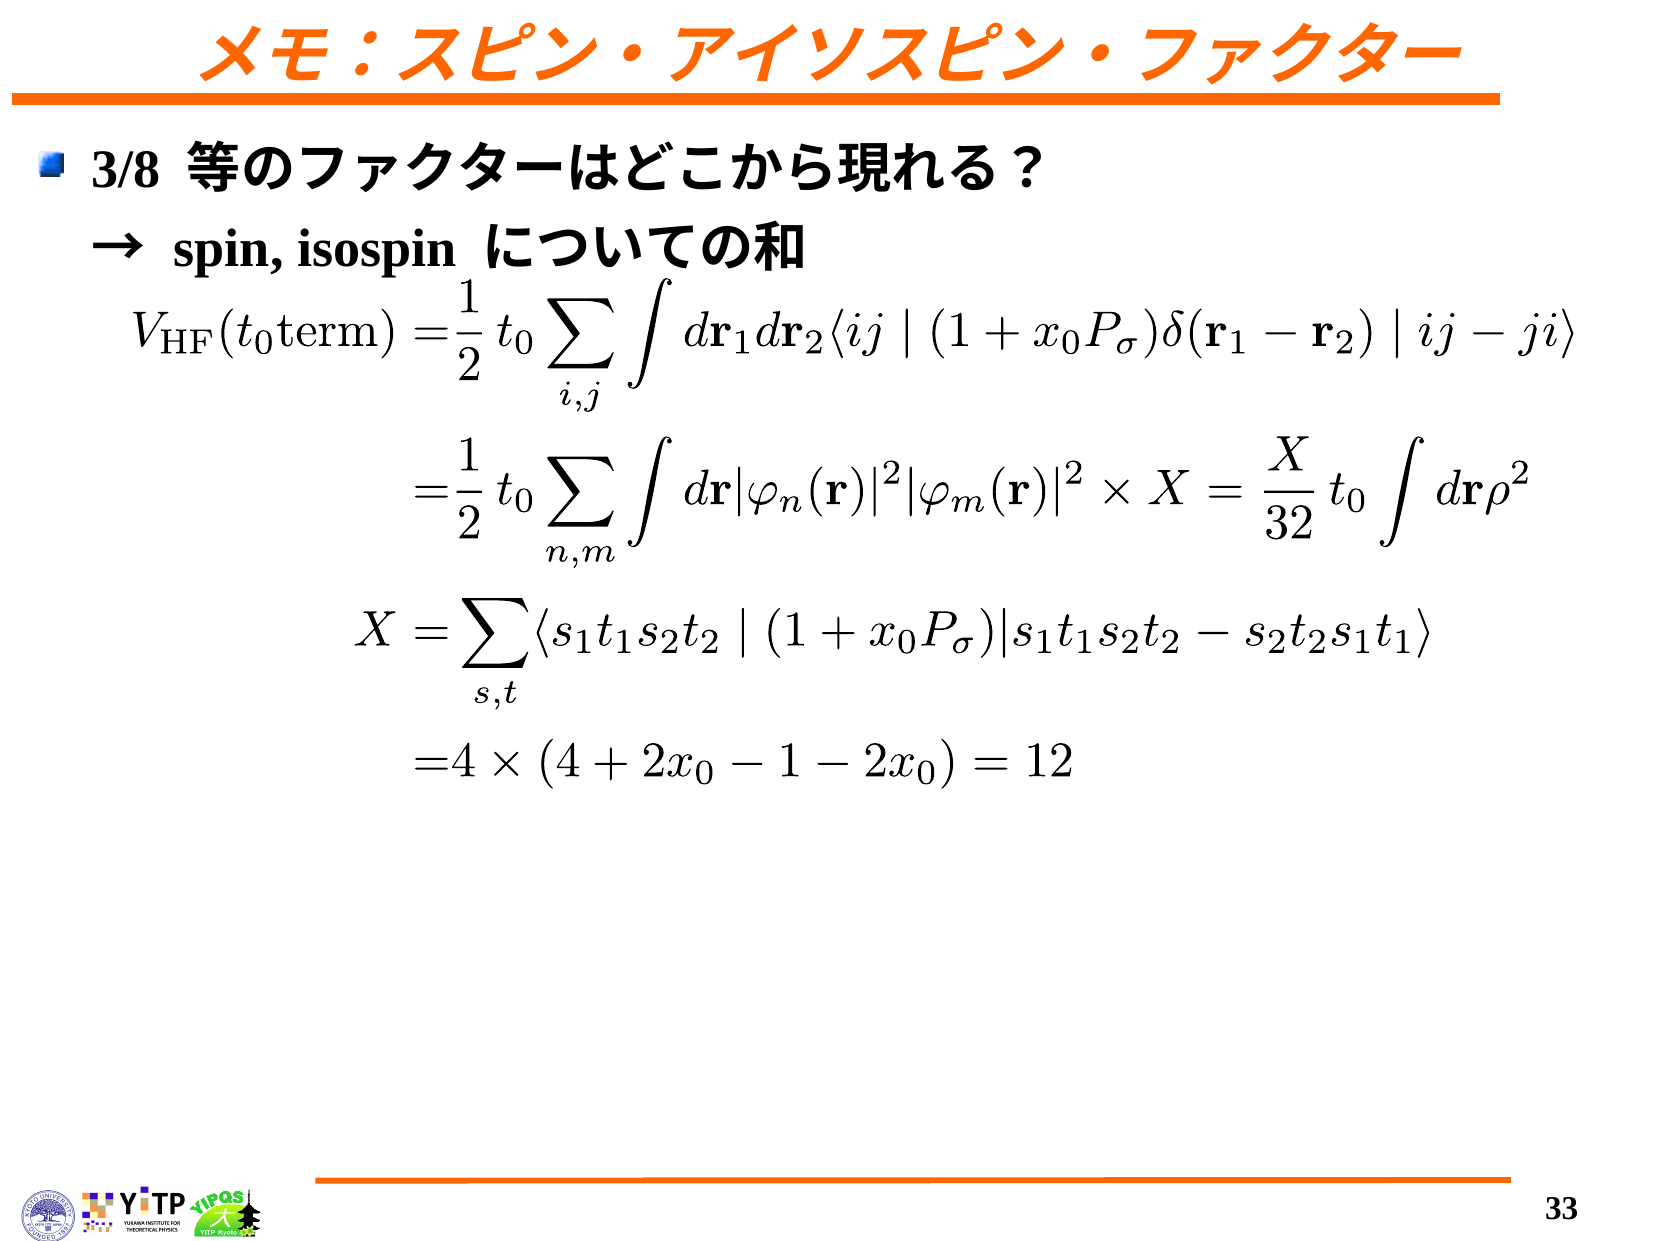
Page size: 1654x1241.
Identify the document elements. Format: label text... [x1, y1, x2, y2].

title メモ：スピン・アイソスピン・ファクター [0, 0, 1654, 99]
picture [77, 1183, 261, 1237]
list 3/8 等のファクターはどこから現れる？ → spin, isospin についての和 [20, 124, 1621, 1137]
picture [20, 1189, 76, 1241]
text_box [129, 278, 1579, 789]
